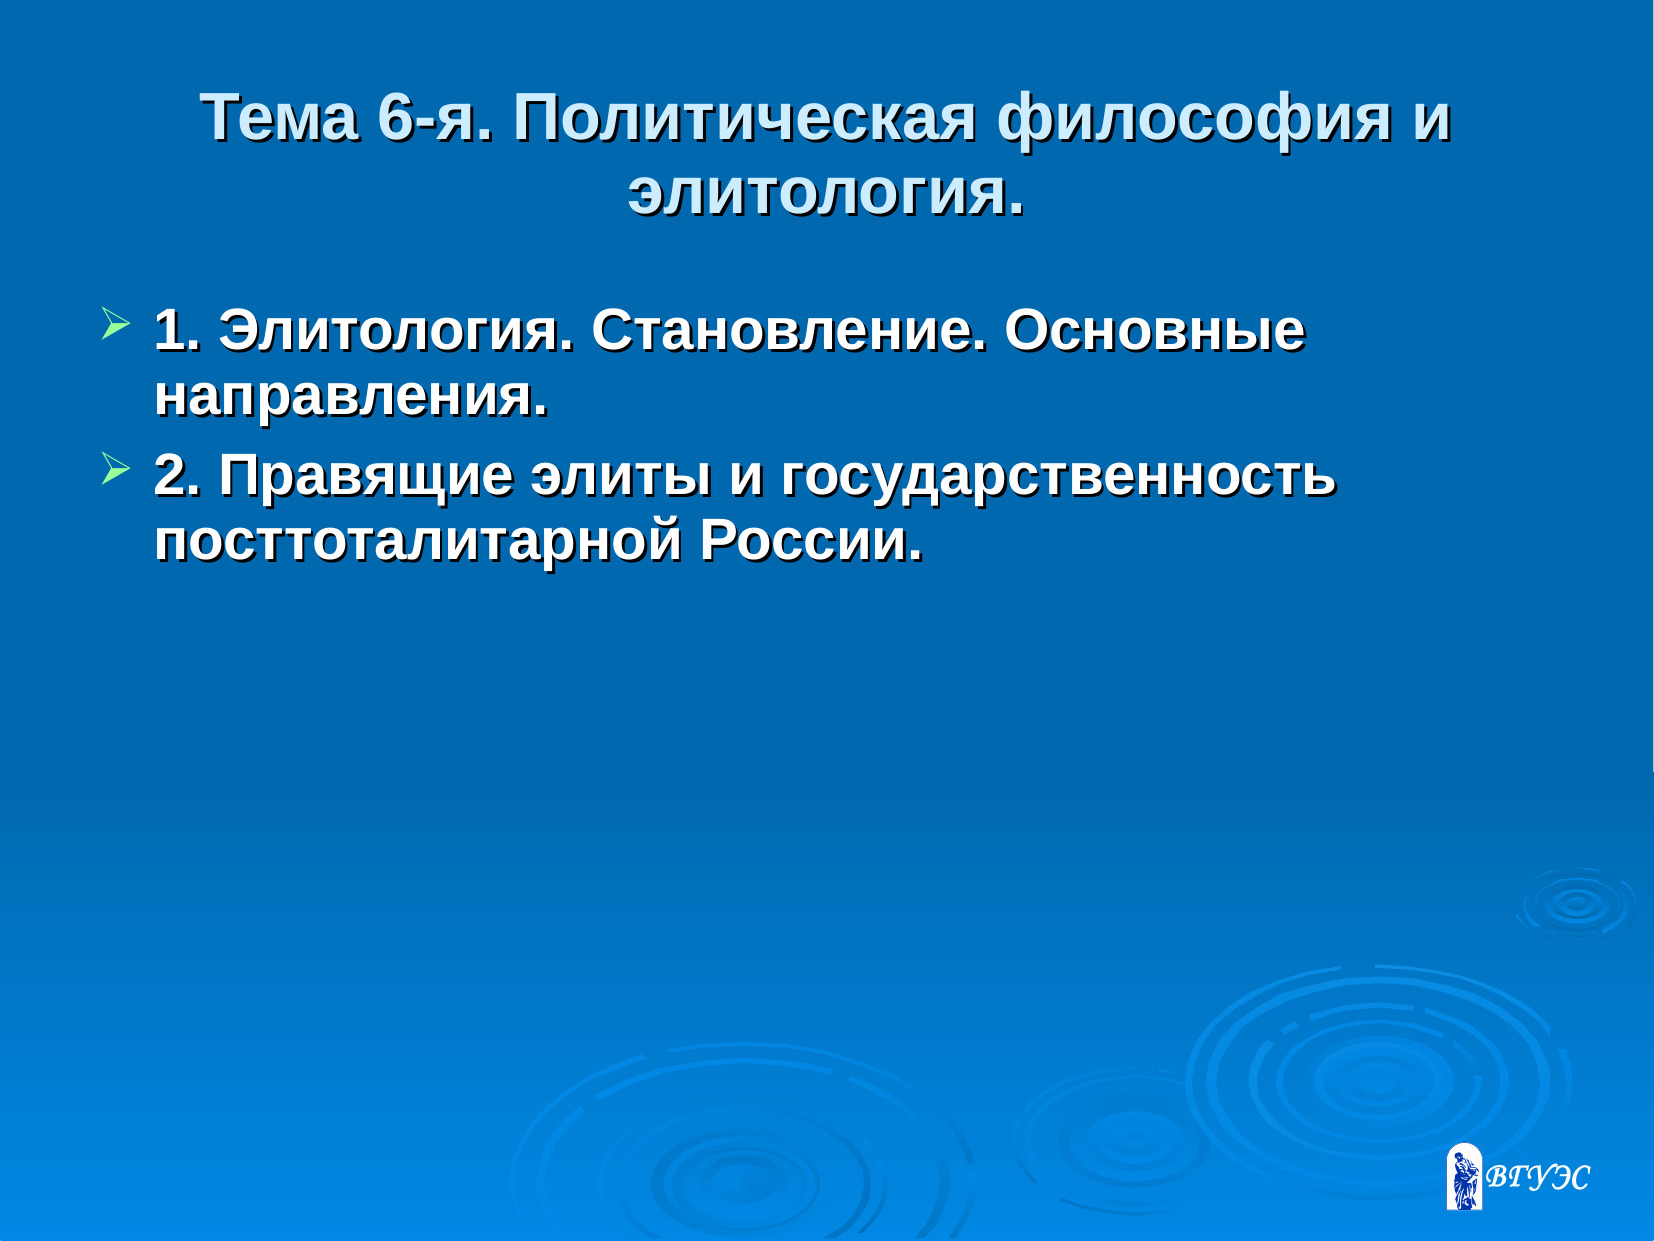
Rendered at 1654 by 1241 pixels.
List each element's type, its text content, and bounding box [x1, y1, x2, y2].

picture [1446, 1142, 1592, 1211]
list 1. Элитология. Становление. Основные направления. 2. Правящие элиты и государственность посттоталитарной России. [82, 289, 1571, 1108]
title Тема 6-я. Политическая философия и элитология. [82, 50, 1571, 257]
